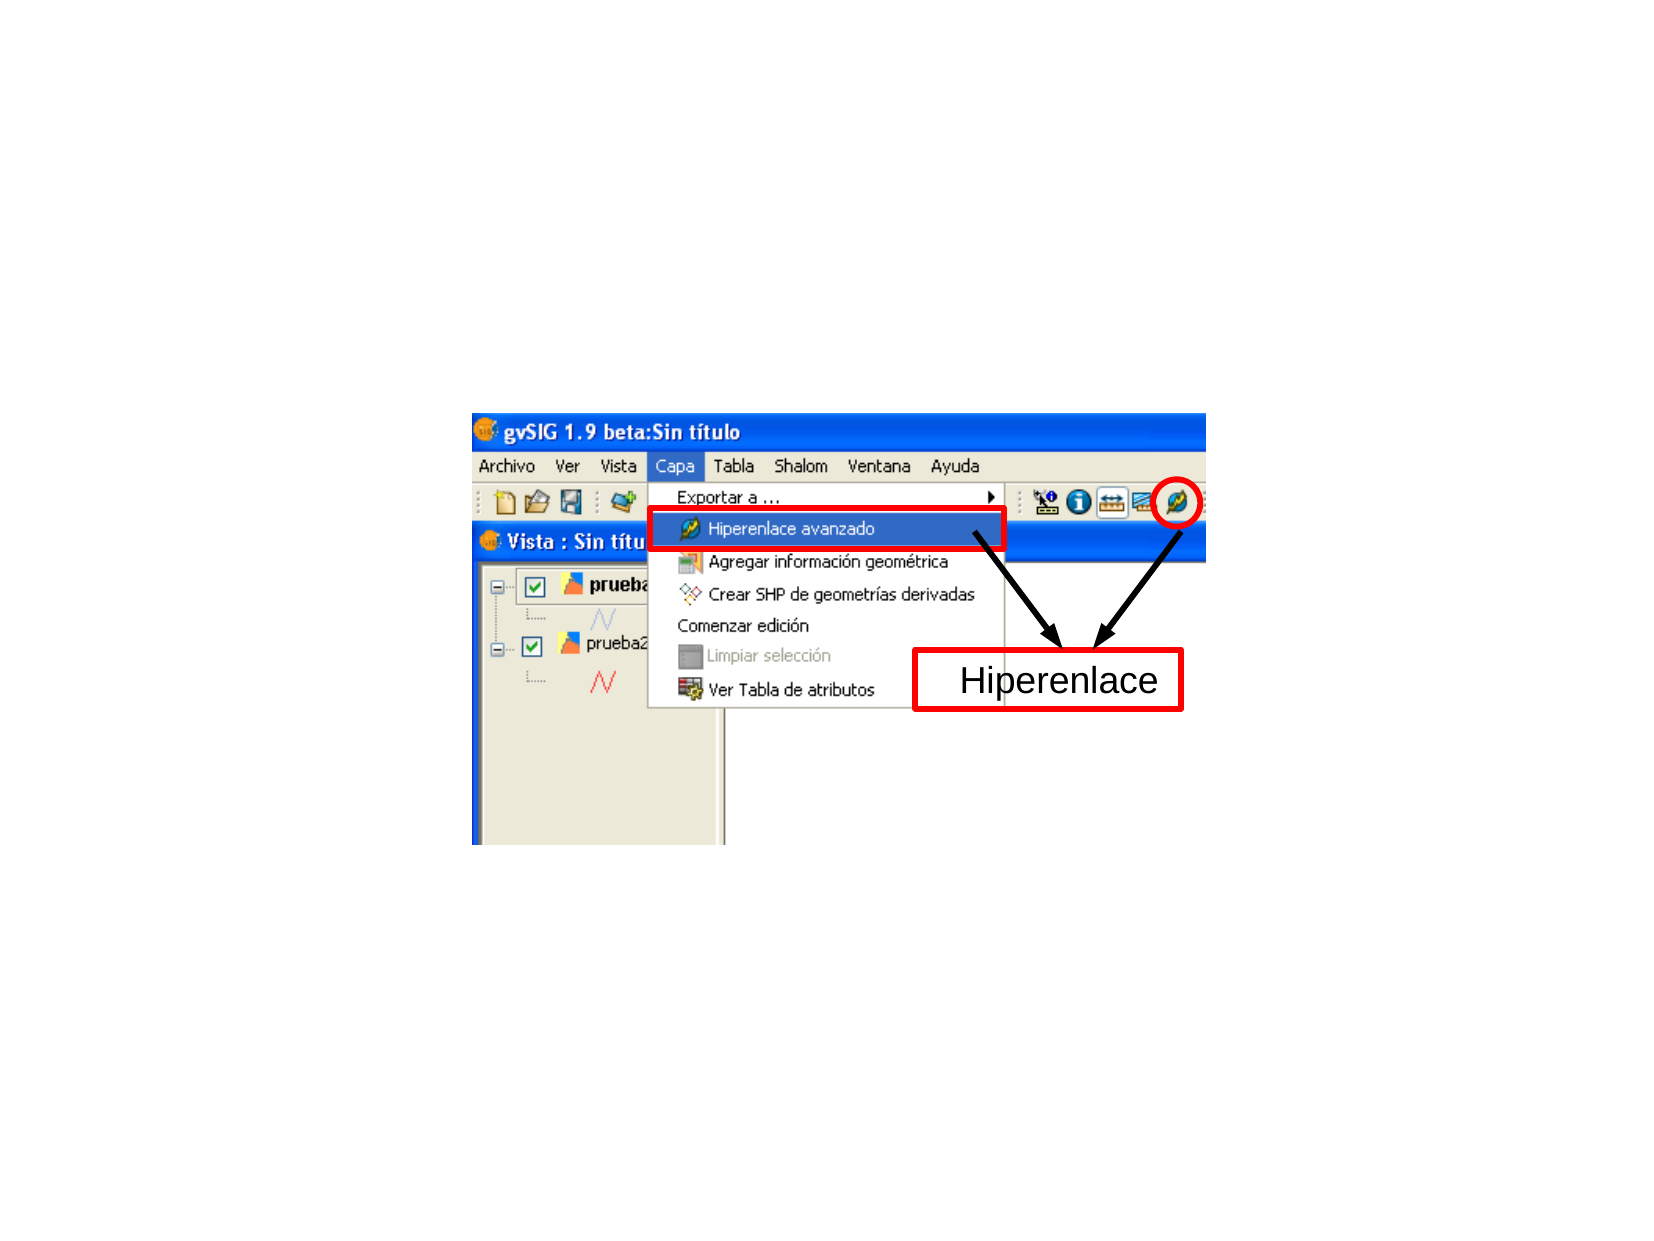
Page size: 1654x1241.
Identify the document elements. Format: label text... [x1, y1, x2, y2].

text_box Hiperenlace [944, 653, 1178, 706]
picture [472, 413, 1206, 845]
